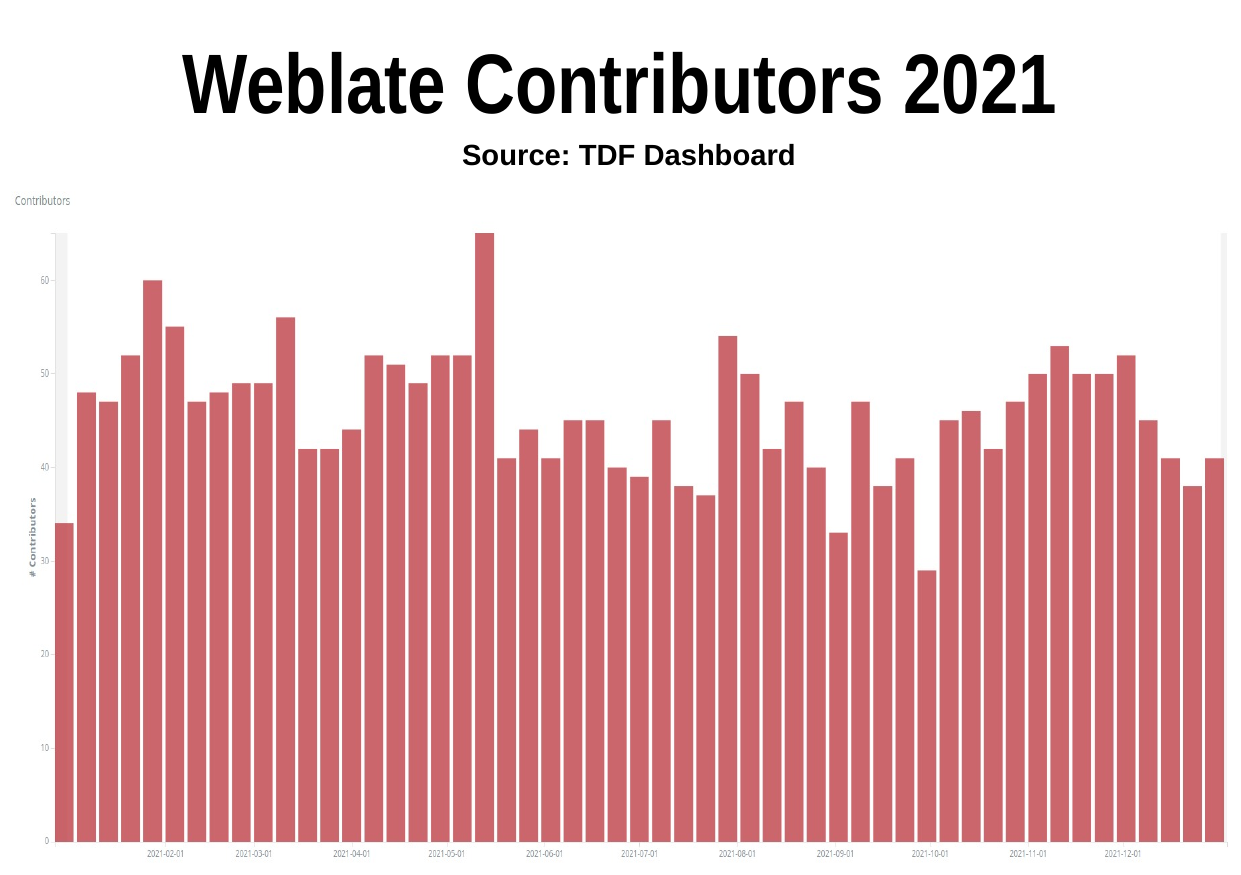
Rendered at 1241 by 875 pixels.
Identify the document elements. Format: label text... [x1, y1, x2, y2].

picture [11, 191, 1229, 863]
title Weblate Contributors 2021 [11, 12, 1229, 155]
text_box Source: TDF Dashboard [447, 131, 812, 185]
